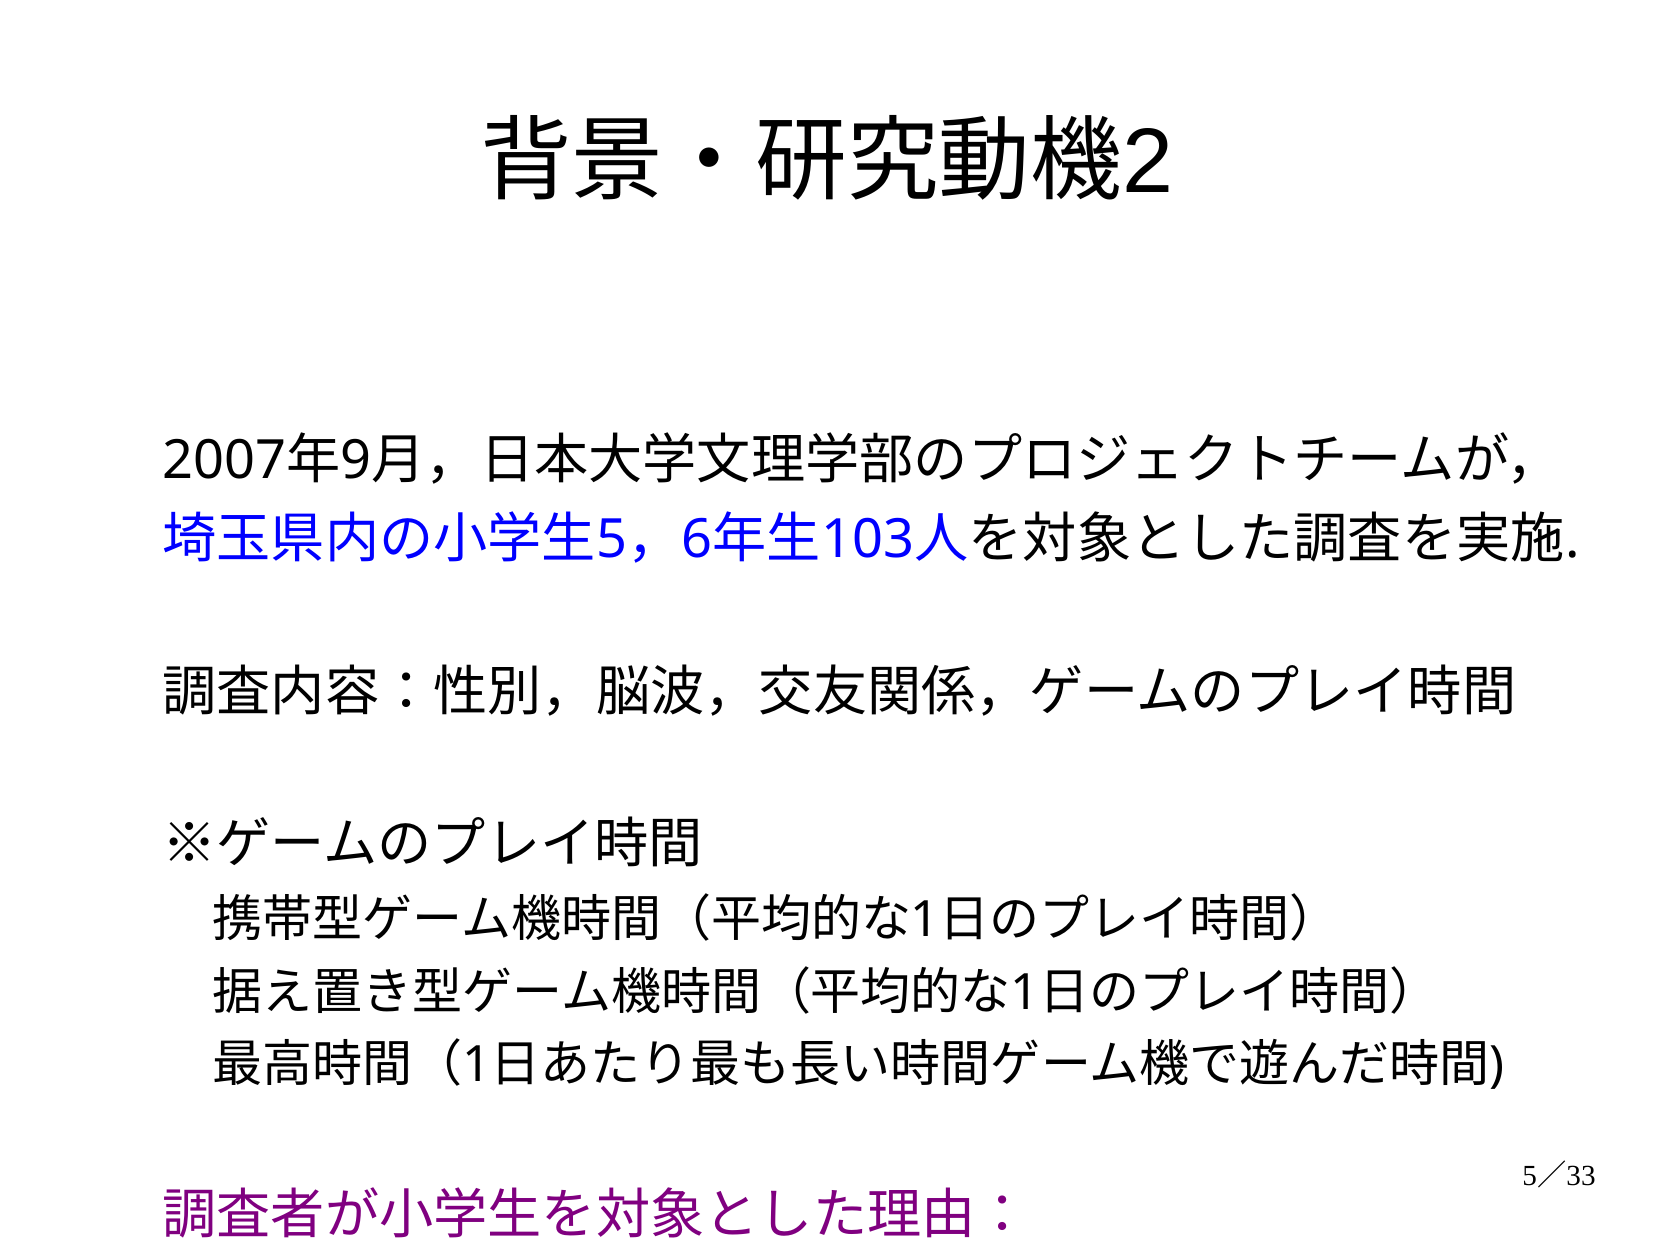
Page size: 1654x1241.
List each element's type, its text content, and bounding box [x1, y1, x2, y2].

text_box 2007年9月，日本大学文理学部のプロジェクトチームが， 埼玉県内の小学生5，6年生103人を対象とした調査を実施. 調査内容：性別，脳波，交友関係，ゲームのプレイ時間 ※ゲームのプレイ時間 携帯型ゲーム機時間（平均的な1日のプレイ時間） 据え置き型ゲーム機時間（平均的な1日のプレイ時間） 最高時間（1日あたり最も長い時間ゲーム機で遊んだ時間) 調査者が小学生を対象とした理由： 小学生の交遊関係は同じクラス，同じ学年で ほぼ完結しているため，関係図を作るのが容易である． [147, 265, 1625, 1097]
title 背景・研究動機2 [82, 49, 1571, 257]
